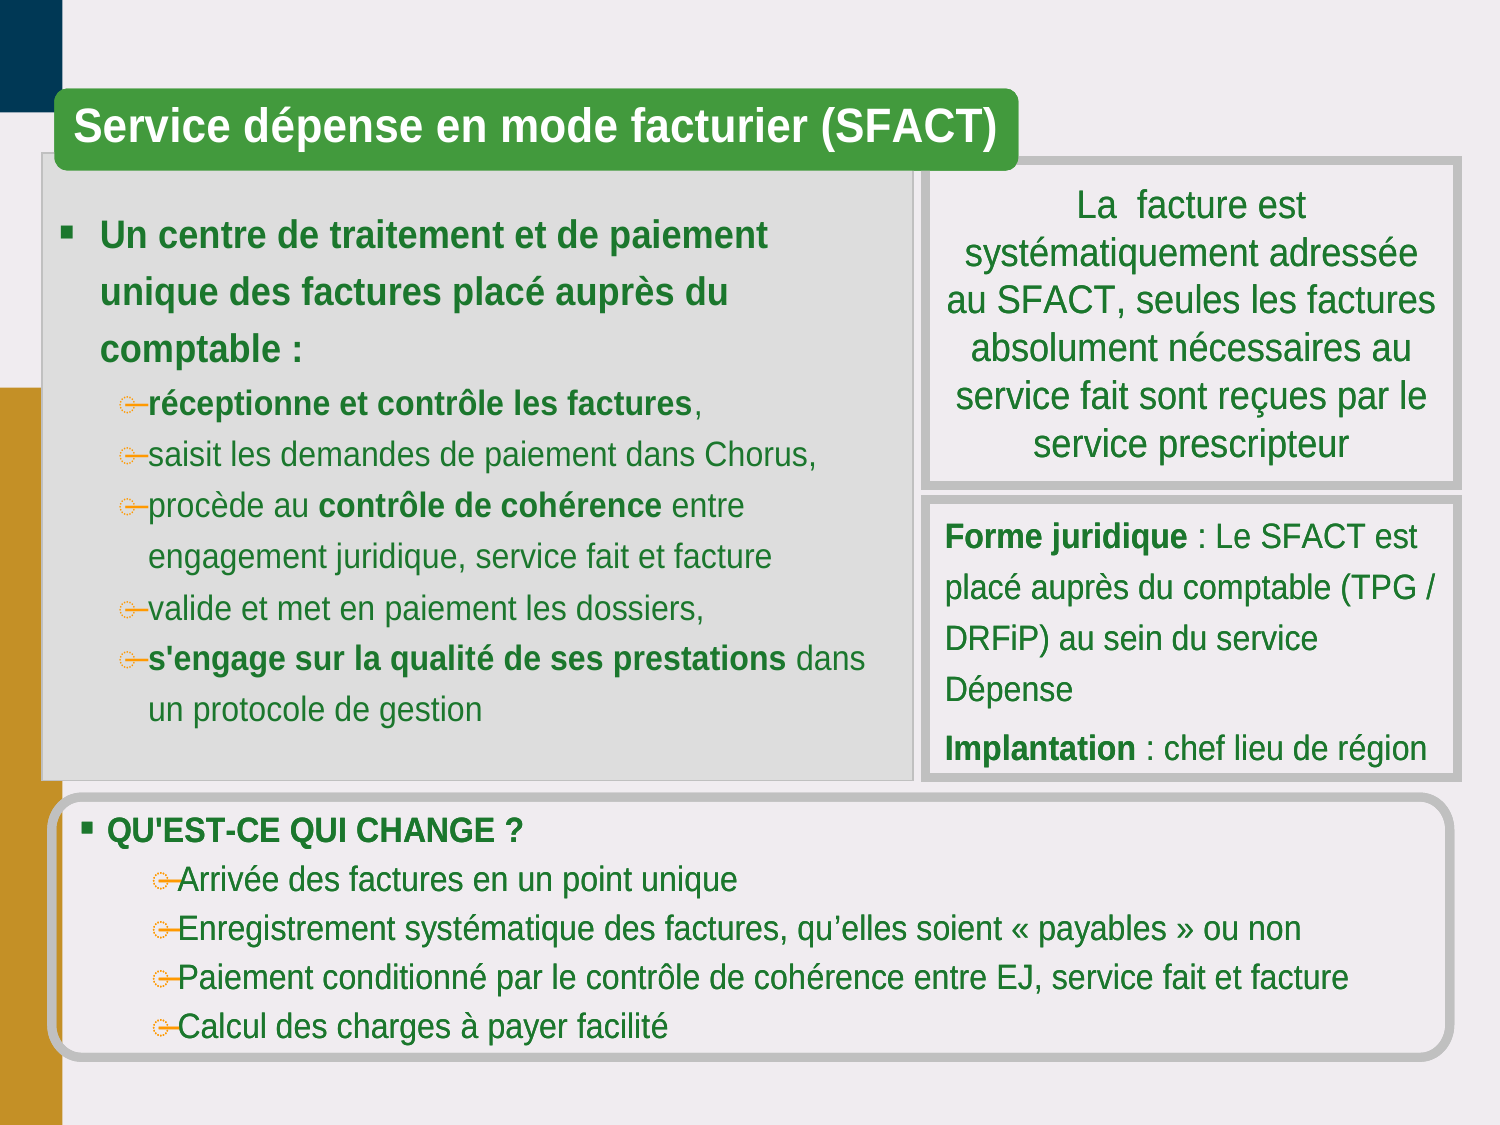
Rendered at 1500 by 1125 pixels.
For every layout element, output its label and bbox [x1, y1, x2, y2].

picture [41, 88, 1465, 1065]
